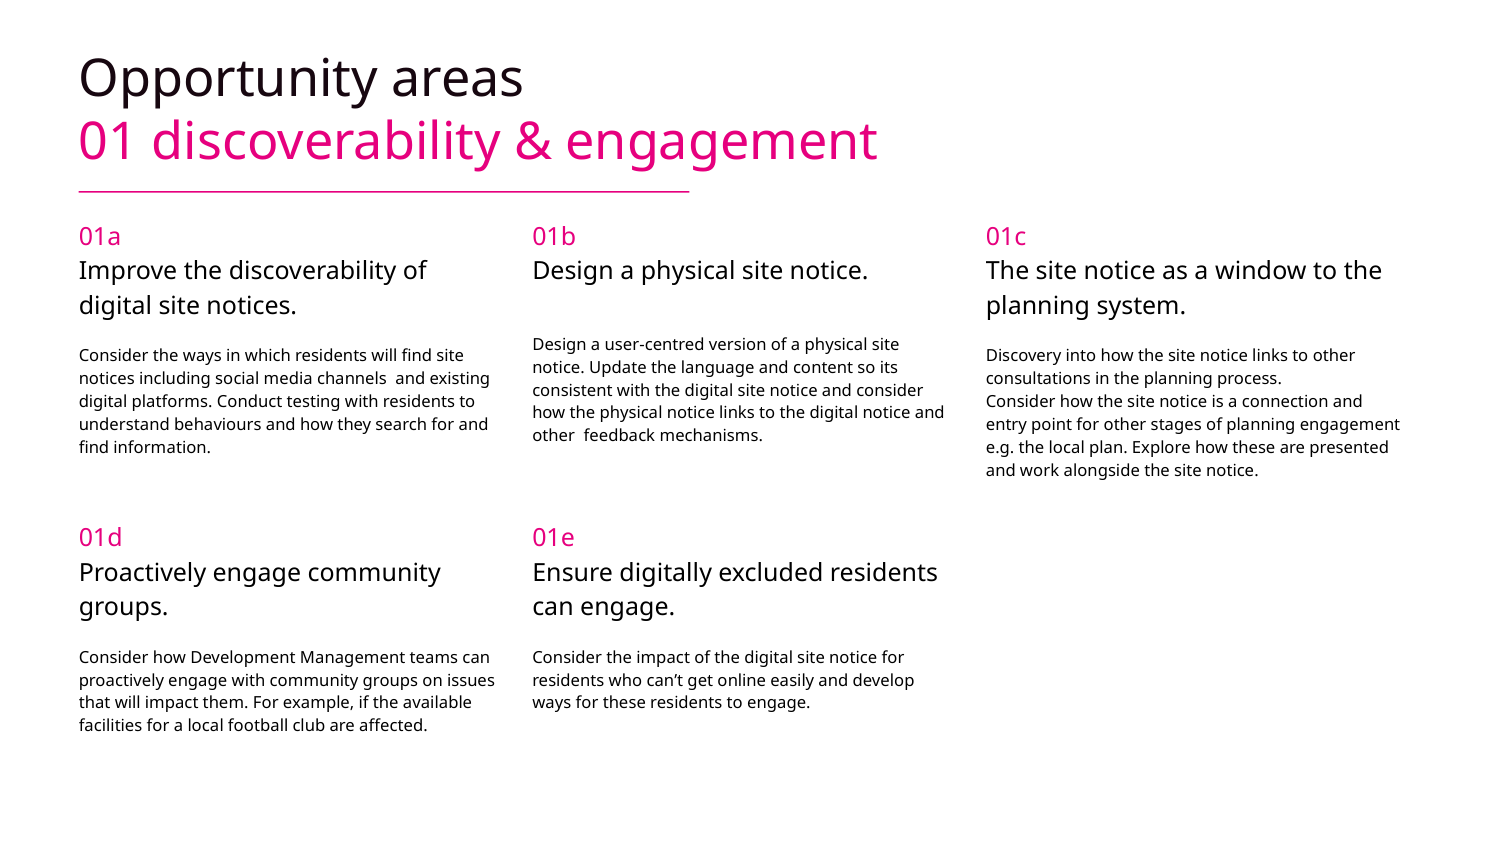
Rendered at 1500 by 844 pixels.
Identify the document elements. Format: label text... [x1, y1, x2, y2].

text_box 01d Proactively engage community groups. Consider how Development Management teams can proactively engage with community groups on issues that will impact them. For example, if the available facilities for a local football club are affected. [78, 517, 500, 736]
text_box 01c The site notice as a window to the planning system. Discovery into how the site notice links to other consultations in the planning process. Consider how the site notice is a connection and entry point for other stages of planning engagement e.g. the local plan. Explore how these are presented and work alongside the site notice. [985, 215, 1407, 515]
text_box 01b Design a physical site notice. Design a user-centred version of a physical site notice. Update the language and content so its consistent with the digital site notice and consider how the physical notice links to the digital notice and other feedback mechanisms. [532, 216, 954, 446]
text_box Opportunity areas 01 discoverability & engagement [78, 44, 1155, 216]
text_box 01a Improve the discoverability of digital site notices. Consider the ways in which residents will find site notices including social media channels and existing digital platforms. Conduct testing with residents to understand behaviours and how they search for and find information. [78, 216, 500, 457]
text_box 01e Ensure digitally excluded residents can engage. Consider the impact of the digital site notice for residents who can’t get online easily and develop ways for these residents to engage. [532, 517, 954, 713]
